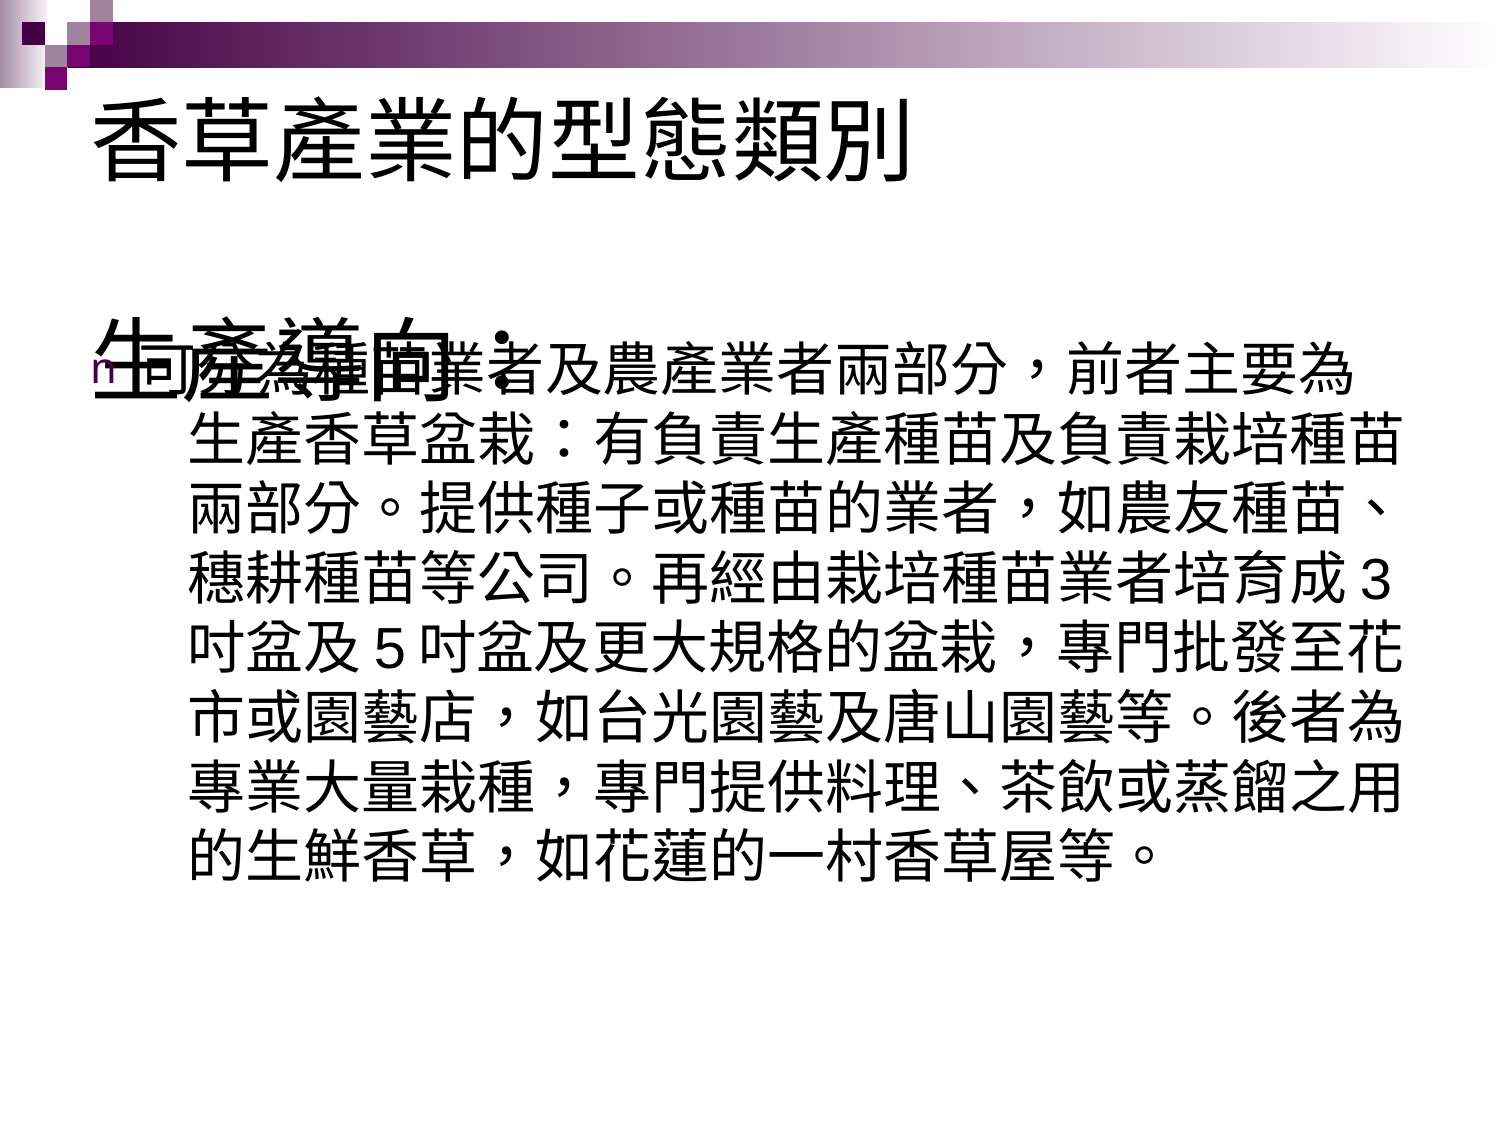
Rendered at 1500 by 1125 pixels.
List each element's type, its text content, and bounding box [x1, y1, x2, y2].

list 可分為種苗業者及農產業者兩部分，前者主要為生產香草盆栽：有負責生產種苗及負責栽培種苗兩部分。提供種子或種苗的業者，如農友種苗、穗耕種苗等公司。再經由栽培種苗業者培育成3吋盆及5吋盆及更大規格的盆栽，專門批發至花市或園藝店，如台光園藝及唐山園藝等。後者為專業大量栽種，專門提供料理、茶飲或蒸餾之用的生鮮香草，如花蓮的一村香草屋等。 [75, 324, 1426, 963]
title 香草產業的型態類別 生產導向： [75, 75, 1426, 300]
